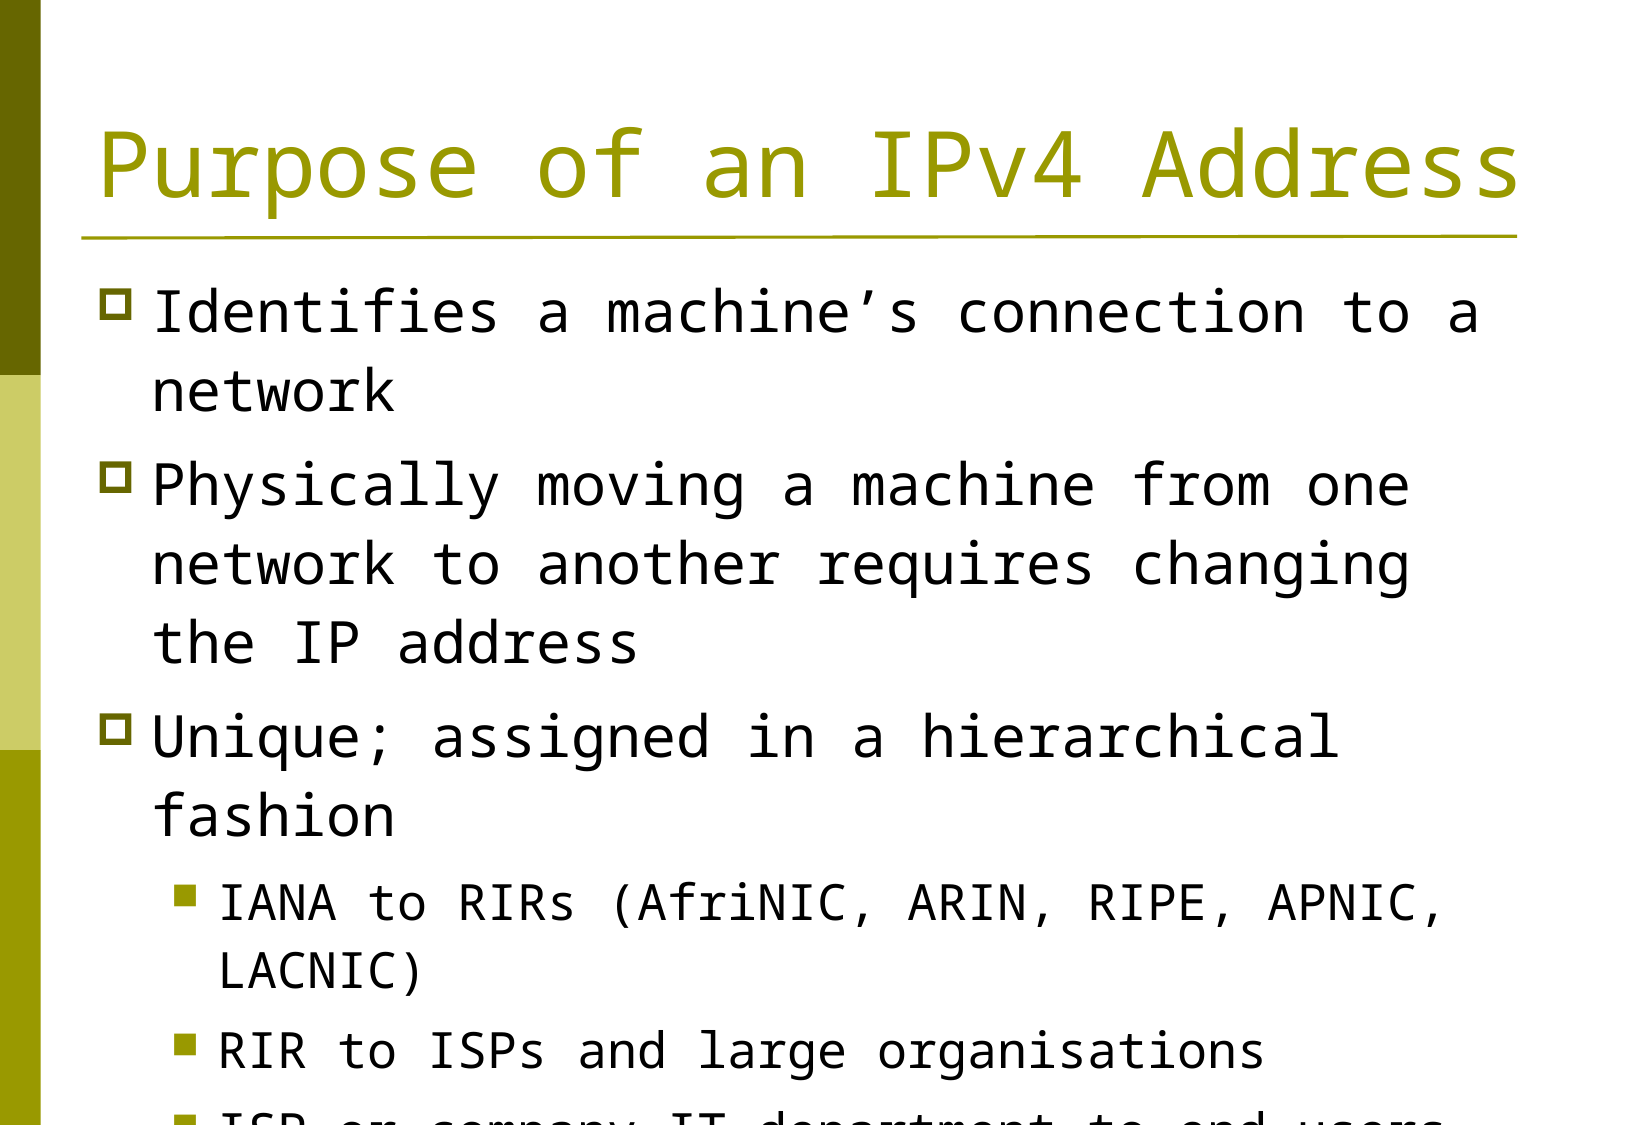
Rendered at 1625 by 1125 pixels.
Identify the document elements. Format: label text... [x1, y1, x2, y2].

title Purpose of an IPv4 Address [81, 3, 1544, 233]
list Identifies a machine’s connection to a network Physically moving a machine from one network to another requires changing the IP address Unique; assigned in a hierarchical fashion IANA to RIRs (AfriNIC, ARIN, RIPE, APNIC, LACNIC)‏ RIR to ISPs and large organisations ISP or company IT department to end users IPv4 uses unique 32-bit addresses IPv6 used similar concepts but 128-bit addresses [81, 262, 1544, 1122]
